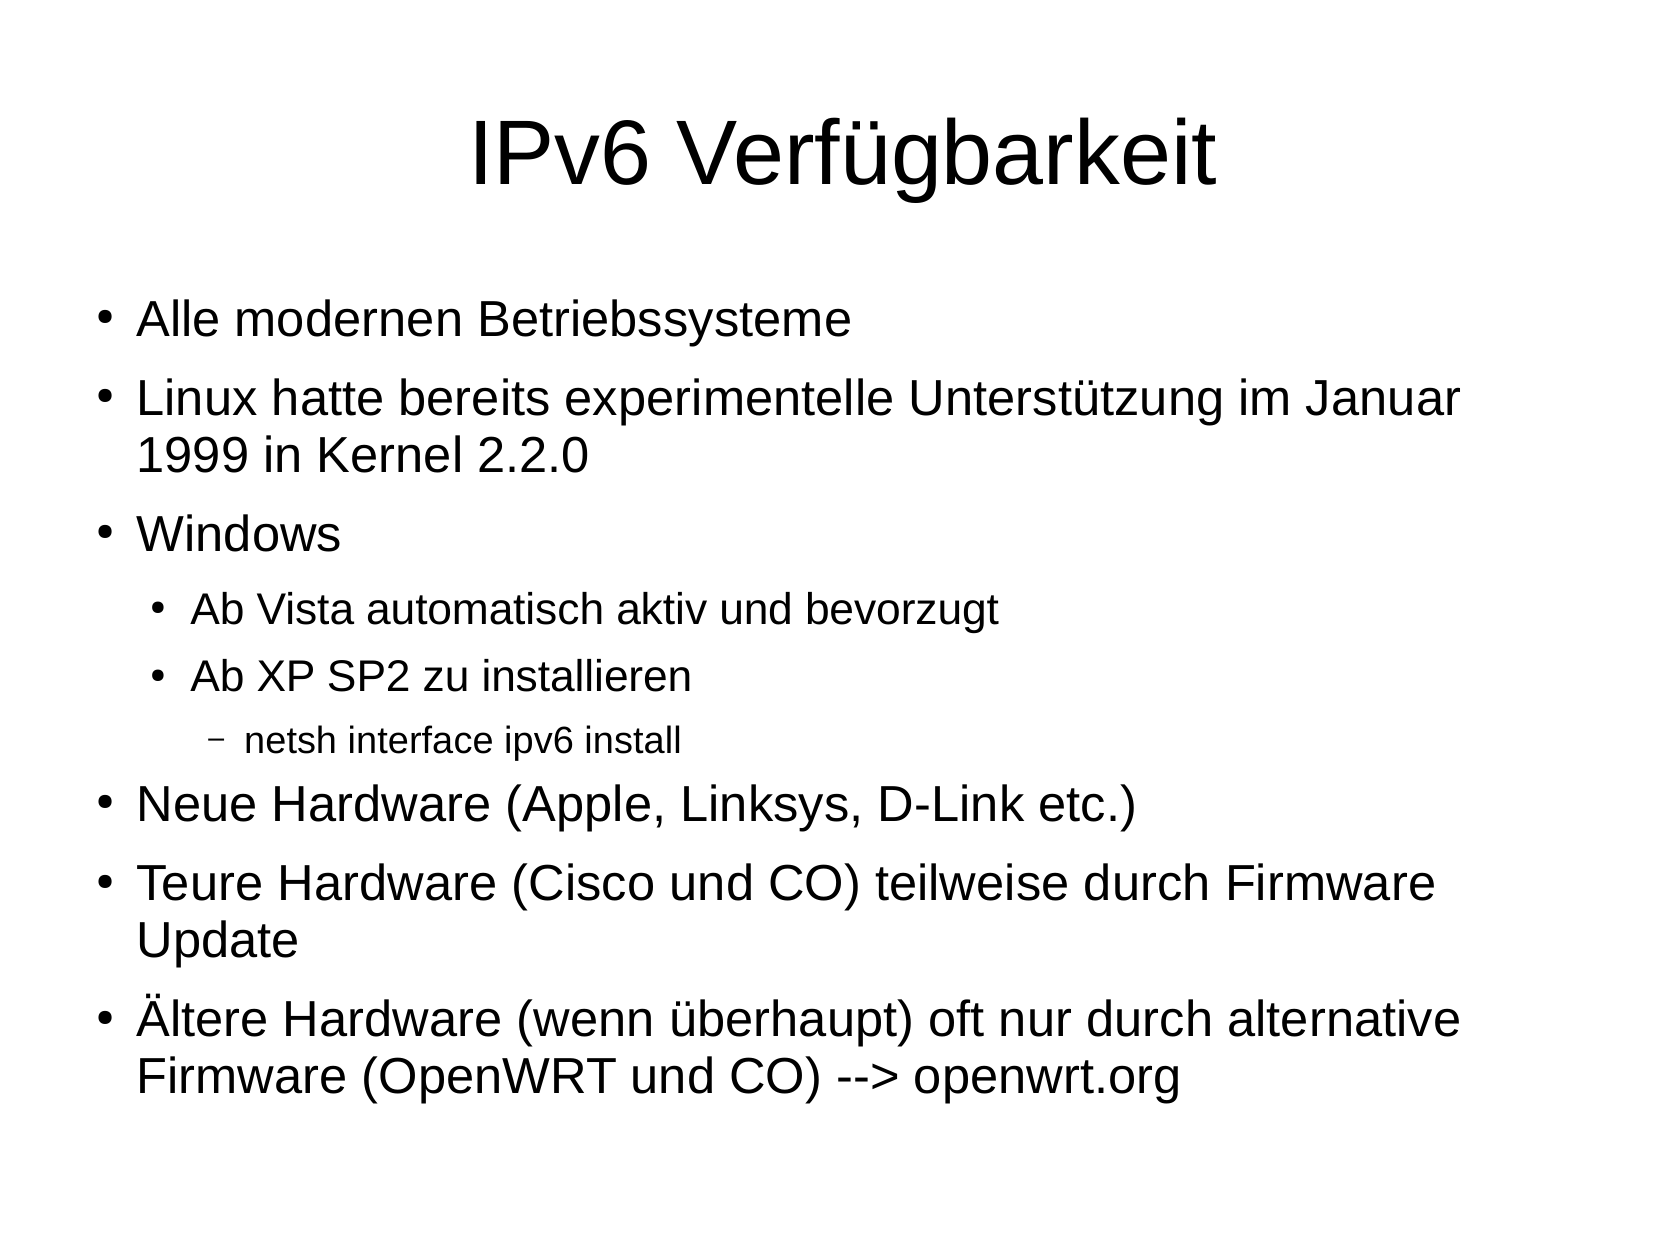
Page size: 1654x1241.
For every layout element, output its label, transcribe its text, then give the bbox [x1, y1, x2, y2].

title IPv6 Verfügbarkeit [82, 49, 1571, 257]
list Alle modernen Betriebssysteme Linux hatte bereits experimentelle Unterstützung im Januar 1999 in Kernel 2.2.0 Windows Ab Vista automatisch aktiv und bevorzugt Ab XP SP2 zu installieren netsh interface ipv6 install Neue Hardware (Apple, Linksys, D-Link etc.) Teure Hardware (Cisco und CO) teilweise durch Firmware Update Ältere Hardware (wenn überhaupt) oft nur durch alternative Firmware (OpenWRT und CO) --> openwrt.org [82, 290, 1571, 1109]
